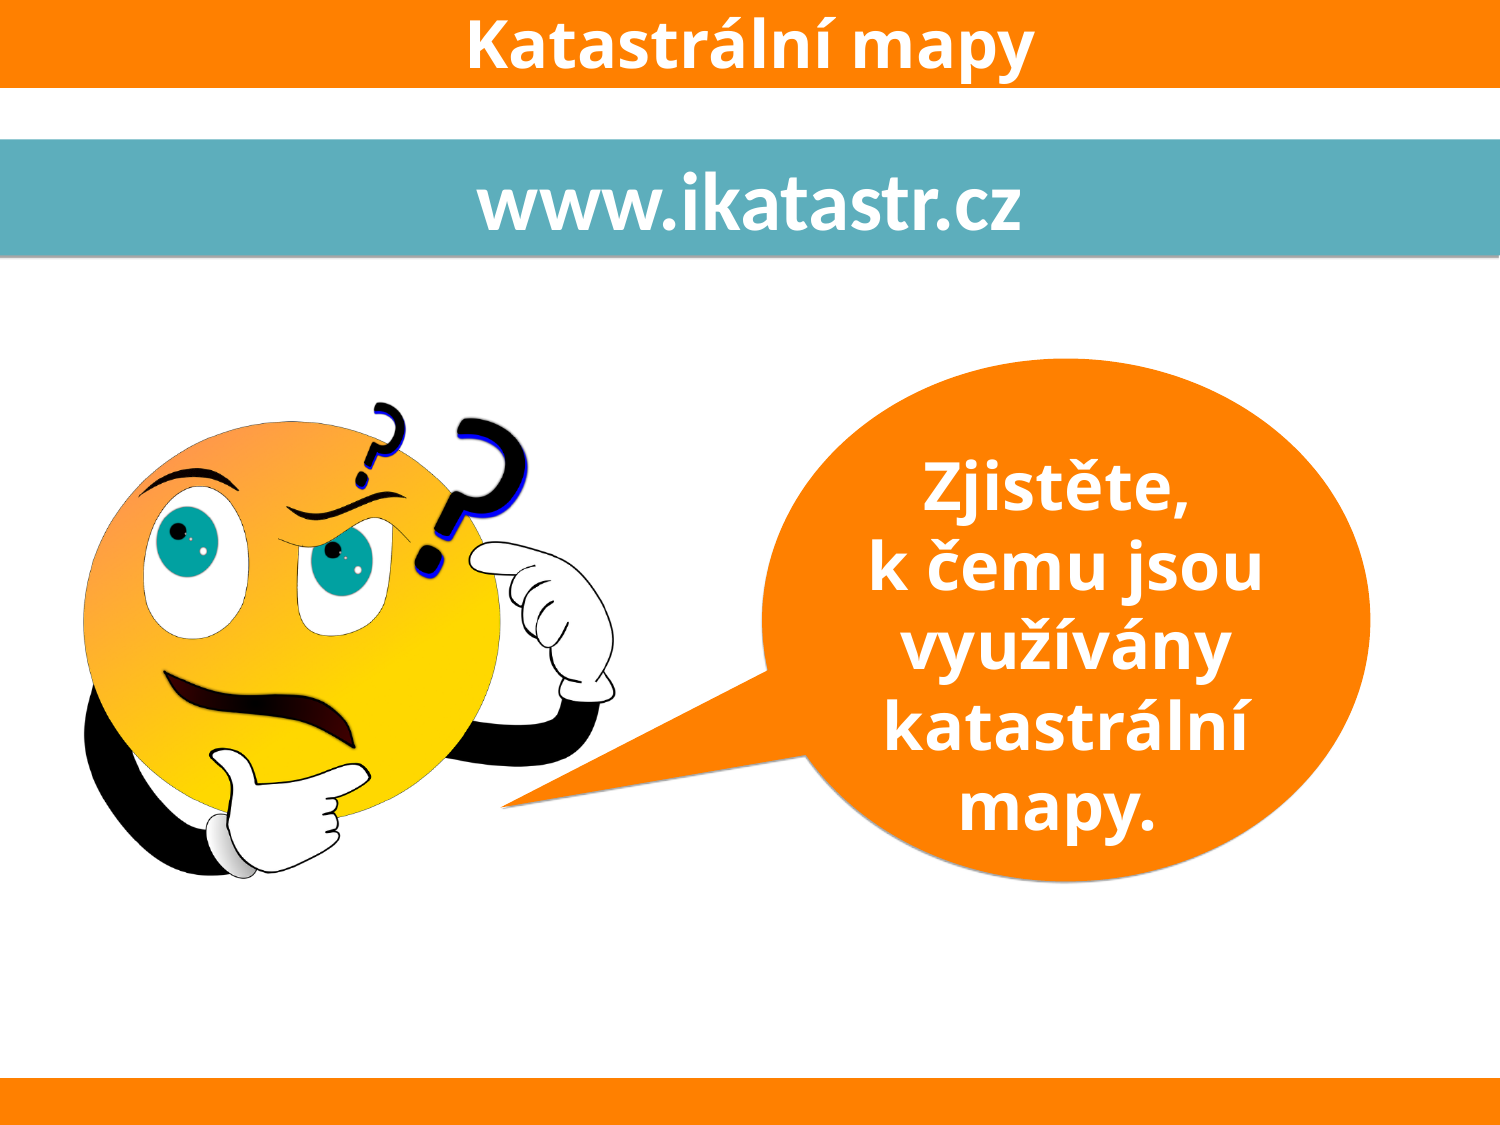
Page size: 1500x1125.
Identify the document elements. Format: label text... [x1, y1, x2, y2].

picture [0, 397, 651, 881]
text_box [0, 1078, 1500, 1125]
text_box www.ikatastr.cz [0, 139, 1500, 256]
text_box Zjistěte, k čemu jsou využívány katastrální mapy. [651, 358, 1371, 882]
text_box Katastrální mapy [0, 0, 1500, 88]
